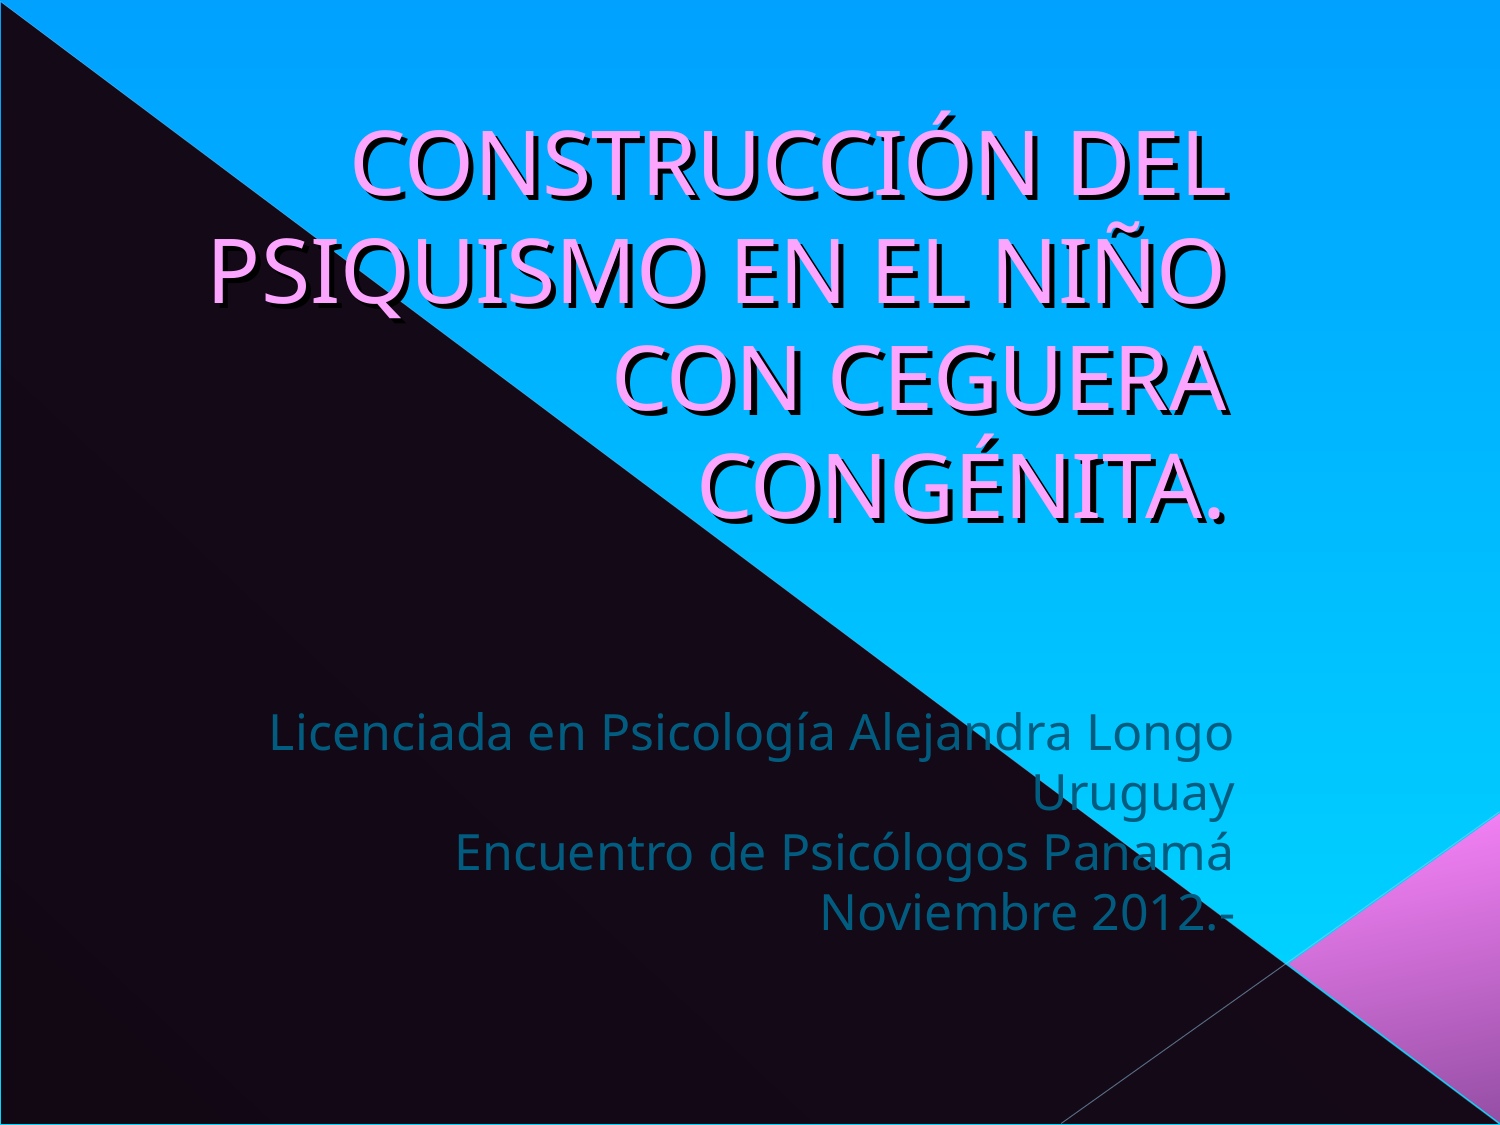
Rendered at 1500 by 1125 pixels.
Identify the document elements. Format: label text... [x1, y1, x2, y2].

subtitle Licenciada en Psicología Alejandra Longo Uruguay Encuentro de Psicólogos Panamá Noviembre 2012.- [253, 633, 1388, 1047]
title CONSTRUCCIÓN DEL PSIQUISMO EN EL NIÑO CON CEGUERA CONGÉNITA. [112, 54, 1388, 544]
